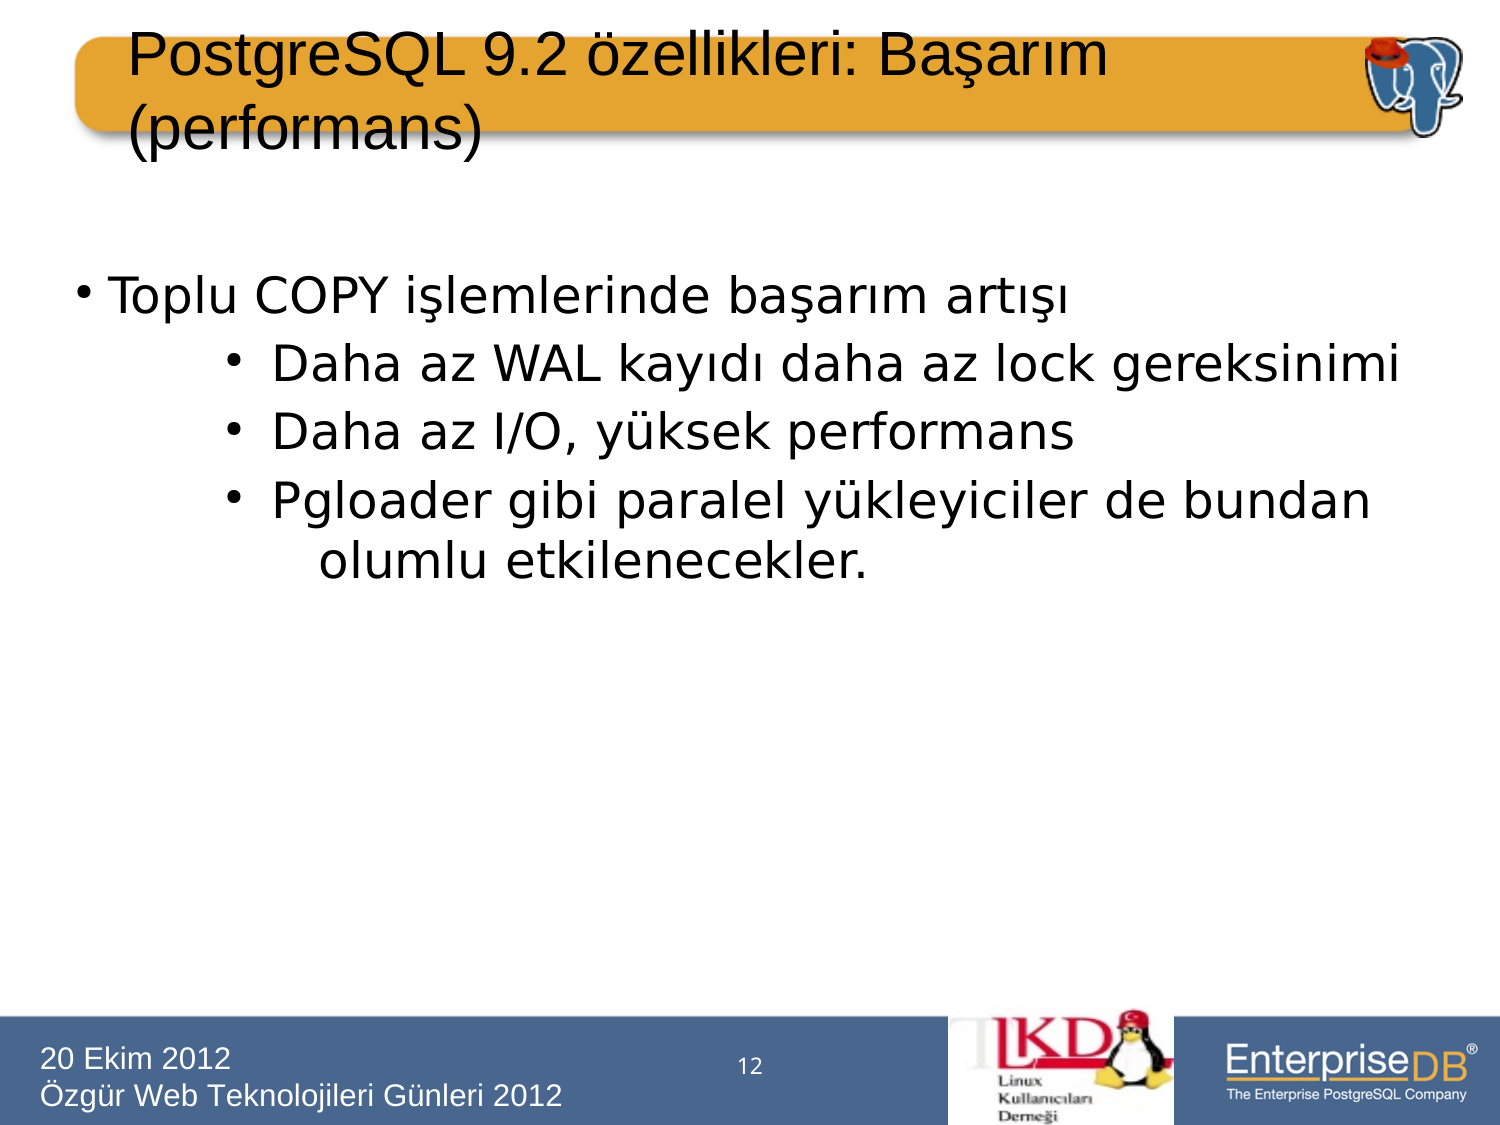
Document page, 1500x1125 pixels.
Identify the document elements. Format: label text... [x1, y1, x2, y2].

picture [0, 0, 1500, 1125]
list Toplu COPY işlemlerinde başarım artışı Daha az WAL kayıdı daha az lock gereksinimi Daha az I/O, yüksek performans Pgloader gibi paralel yükleyiciler de bundan olumlu etkilenecekler. [75, 263, 1425, 1006]
title PostgreSQL 9.2 özellikleri: Başarım (performans) [112, 4, 1388, 171]
